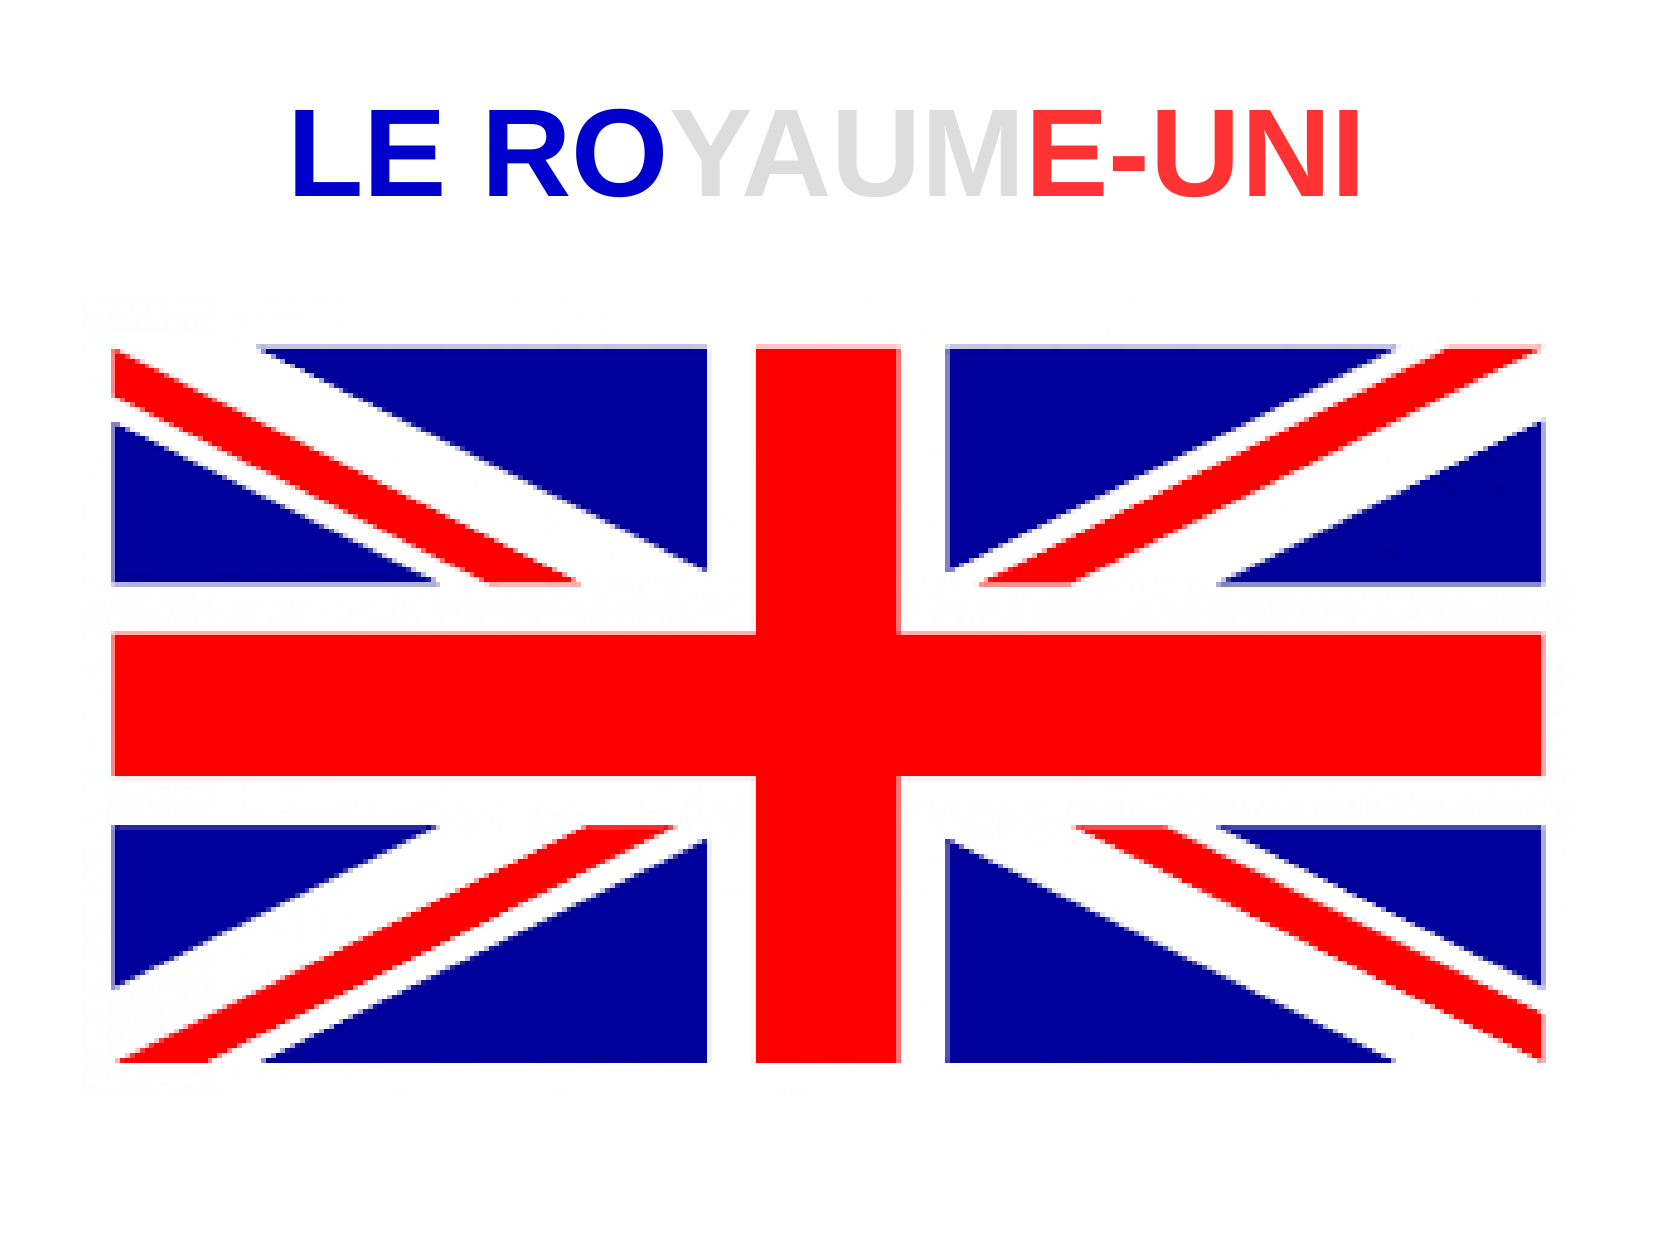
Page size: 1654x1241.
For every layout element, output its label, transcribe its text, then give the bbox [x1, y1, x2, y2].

picture [82, 301, 1571, 1097]
title LE ROYAUME-UNI [82, 49, 1571, 257]
